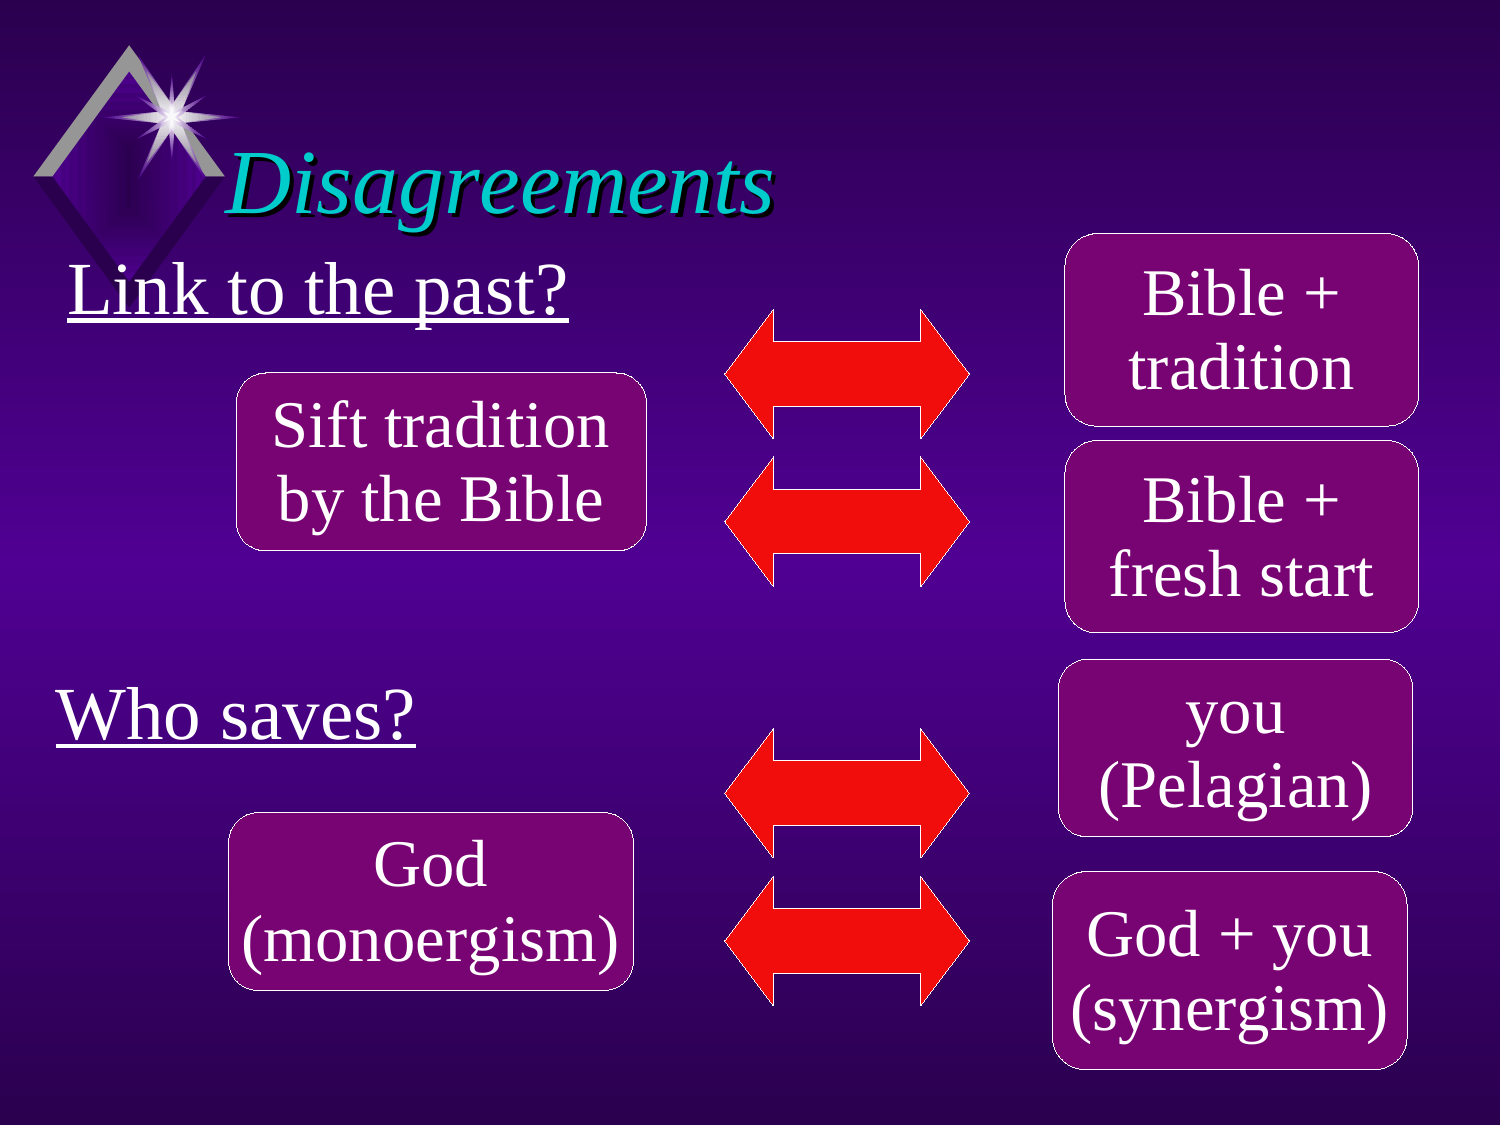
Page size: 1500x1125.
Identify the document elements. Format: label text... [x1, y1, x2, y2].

text_box Sift tradition by the Bible [236, 372, 647, 551]
text_box you (Pelagian) [1058, 659, 1413, 837]
text_box [724, 456, 970, 587]
title Disagreements [224, 65, 1388, 301]
text_box Bible + fresh start [1064, 440, 1419, 633]
text_box [724, 728, 970, 858]
text_box [724, 876, 970, 1006]
text_box [724, 309, 970, 439]
text_box Link to the past? [52, 239, 655, 338]
text_box God + you (synergism) [1052, 871, 1408, 1070]
text_box God (monoergism) [228, 812, 634, 991]
text_box Bible + tradition [1064, 233, 1419, 427]
text_box Who saves? [40, 665, 643, 763]
